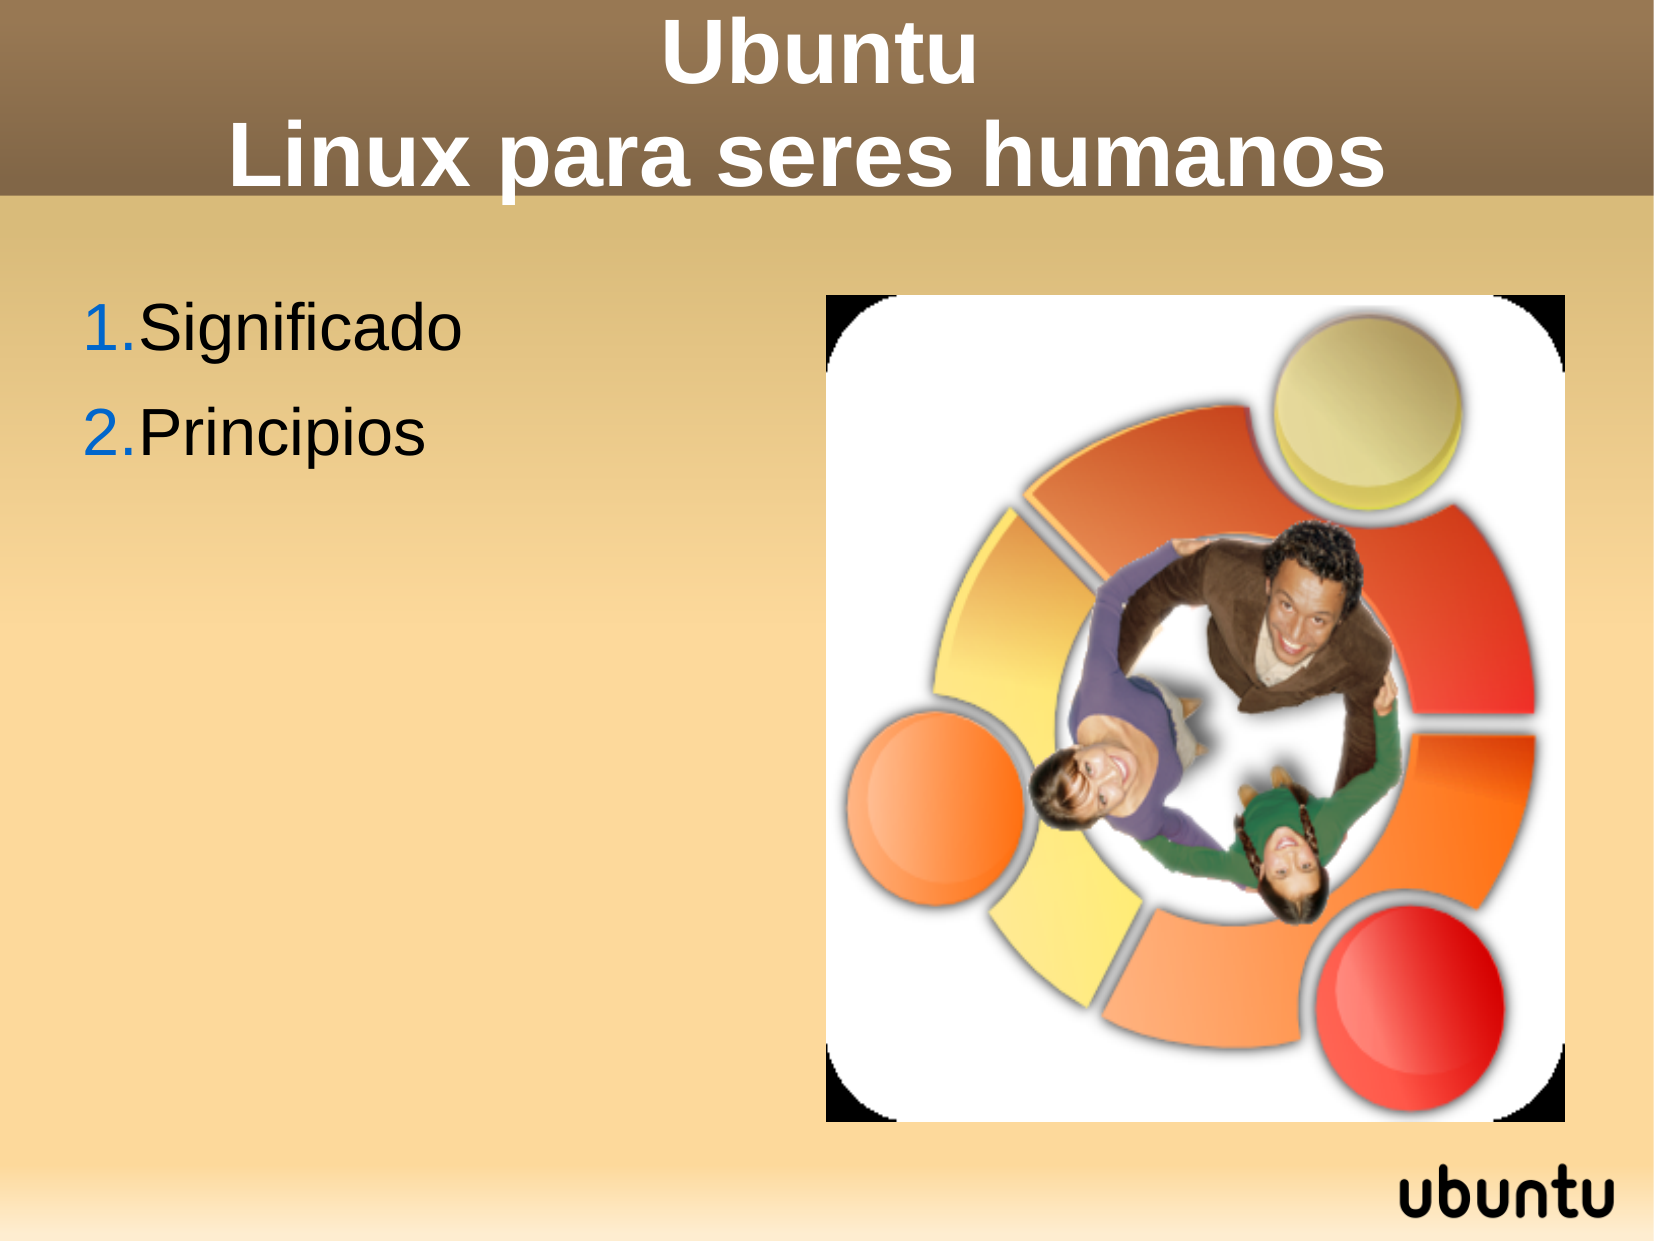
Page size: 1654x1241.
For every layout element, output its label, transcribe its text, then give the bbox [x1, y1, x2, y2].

picture [0, 0, 1654, 1241]
title Ubuntu Linux para seres humanos [76, 0, 1565, 208]
list Significado Principios [82, 290, 809, 1109]
